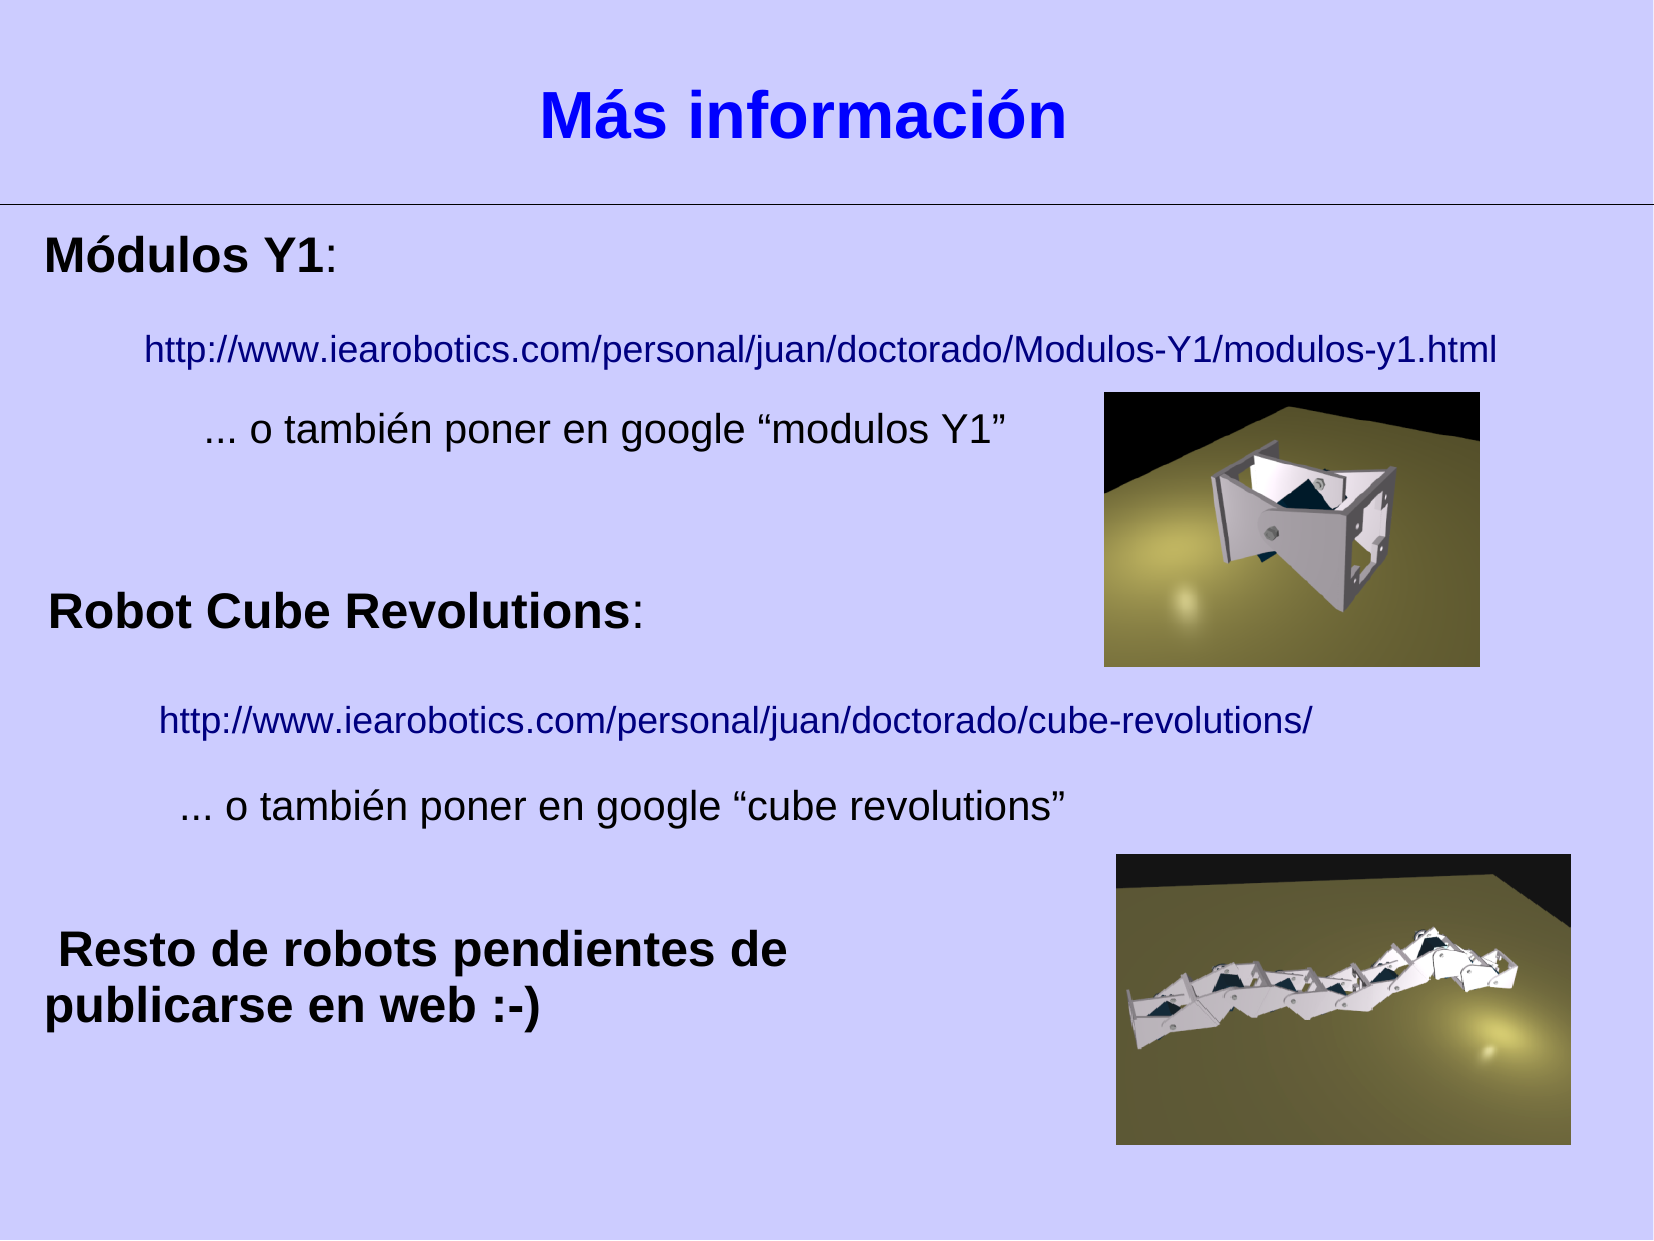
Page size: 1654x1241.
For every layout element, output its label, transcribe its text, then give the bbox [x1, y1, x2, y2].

text_box Resto de robots pendientes de publicarse en web :-) [43, 921, 964, 1034]
picture [1104, 392, 1480, 667]
text_box http://www.iearobotics.com/personal/juan/doctorado/Modulos-Y1/modulos-y1.html [144, 328, 1520, 387]
text_box http://www.iearobotics.com/personal/juan/doctorado/cube-revolutions/ [158, 700, 1329, 759]
text_box Robot Cube Revolutions: [34, 583, 707, 639]
picture [1116, 854, 1571, 1145]
text_box Módulos Y1: [29, 227, 845, 301]
title Más información [166, 14, 1442, 204]
text_box ... o también poner en google “modulos Y1” [191, 406, 1049, 462]
text_box ... o también poner en google “cube revolutions” [167, 782, 1275, 839]
